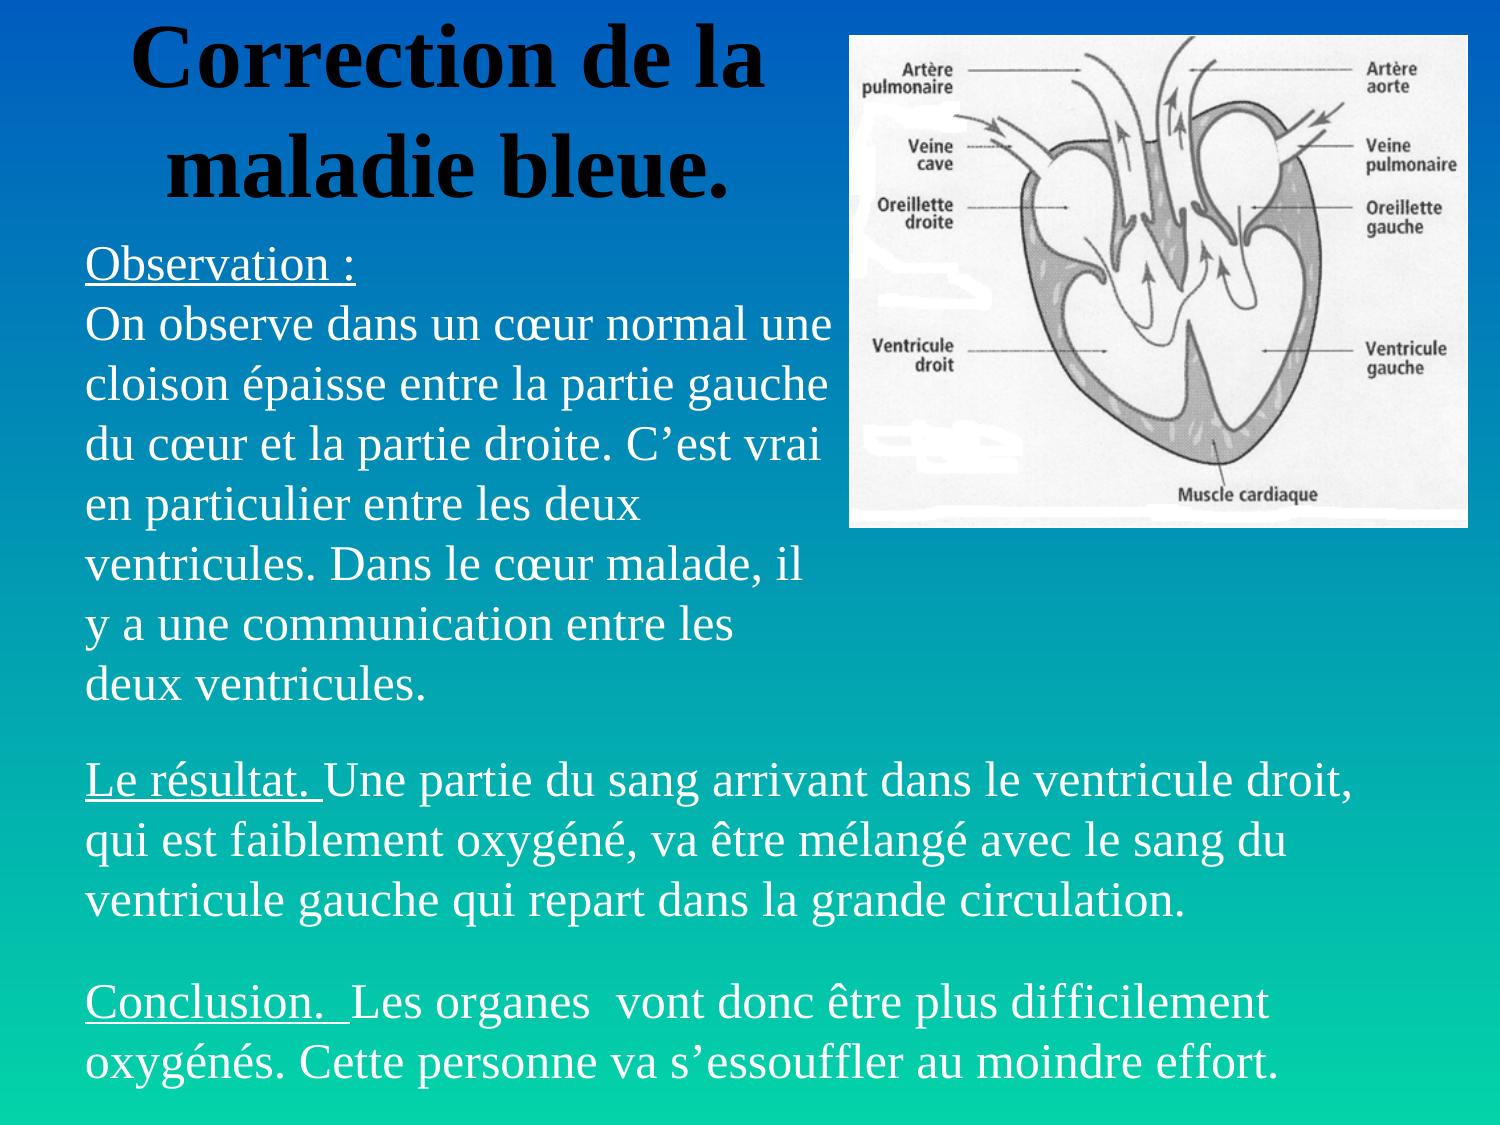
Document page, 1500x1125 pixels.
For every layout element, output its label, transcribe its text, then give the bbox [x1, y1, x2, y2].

text_box Correction de la maladie bleue. [105, 0, 793, 223]
text_box Le résultat. Une partie du sang arrivant dans le ventricule droit, qui est faiblement oxygéné, va être mélangé avec le sang du ventricule gauche qui repart dans la grande circulation. [70, 738, 1430, 934]
text_box Observation : On observe dans un cœur normal une cloison épaisse entre la partie gauche du cœur et la partie droite. C’est vrai en particulier entre les deux ventricules. Dans le cœur malade, il y a une communication entre les deux ventricules. [70, 222, 856, 719]
text_box Conclusion. Les organes vont donc être plus difficilement oxygénés. Cette personne va s’essouffler au moindre effort. [70, 960, 1419, 1097]
picture [849, 35, 1500, 528]
